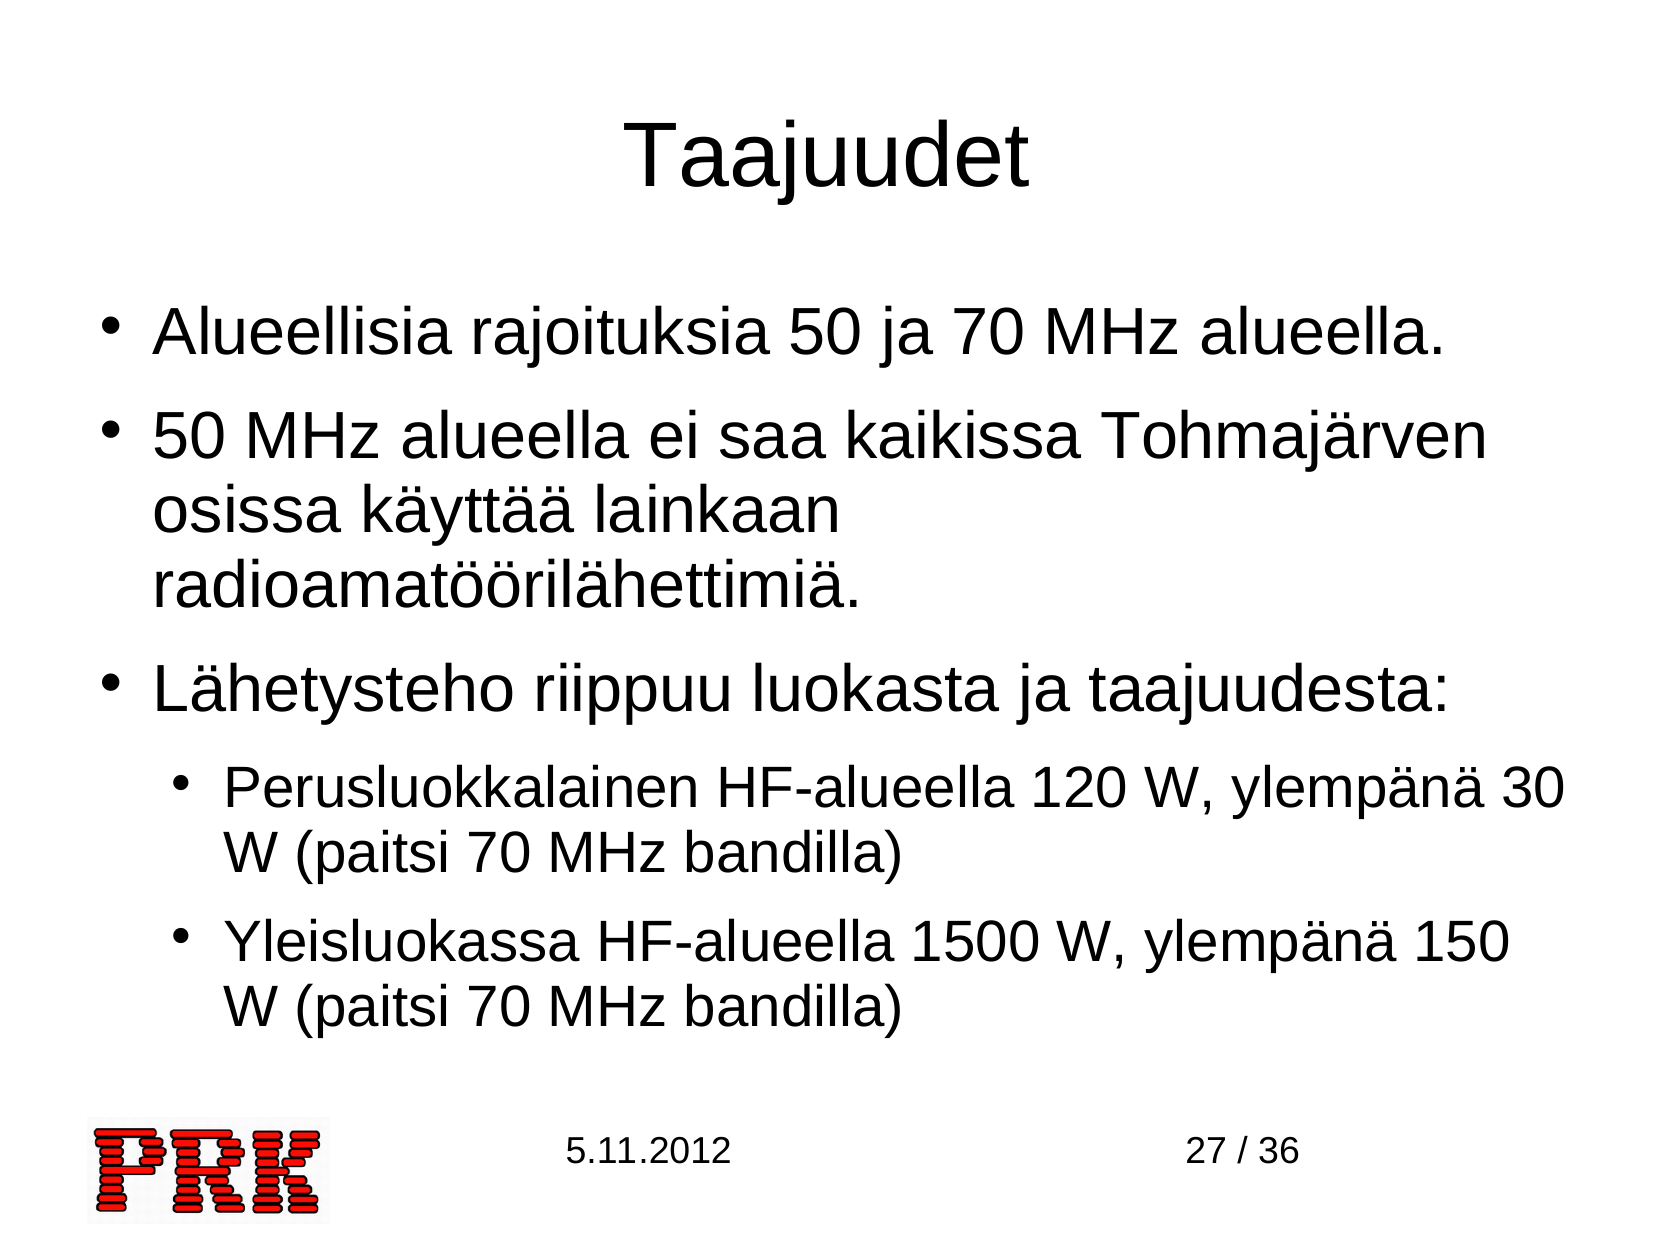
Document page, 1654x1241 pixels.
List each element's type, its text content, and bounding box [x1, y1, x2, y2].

title Taajuudet [82, 49, 1571, 257]
picture [87, 1117, 330, 1224]
list Alueellisia rajoituksia 50 ja 70 MHz alueella. 50 MHz alueella ei saa kaikissa Tohmajärven osissa käyttää lainkaan radioamatöörilähettimiä. Lähetysteho riippuu luokasta ja taajuudesta: Perusluokkalainen HF-alueella 120 W, ylempänä 30 W (paitsi 70 MHz bandilla) Yleisluokassa HF-alueella 1500 W, ylempänä 150 W (paitsi 70 MHz bandilla) [82, 290, 1571, 1109]
